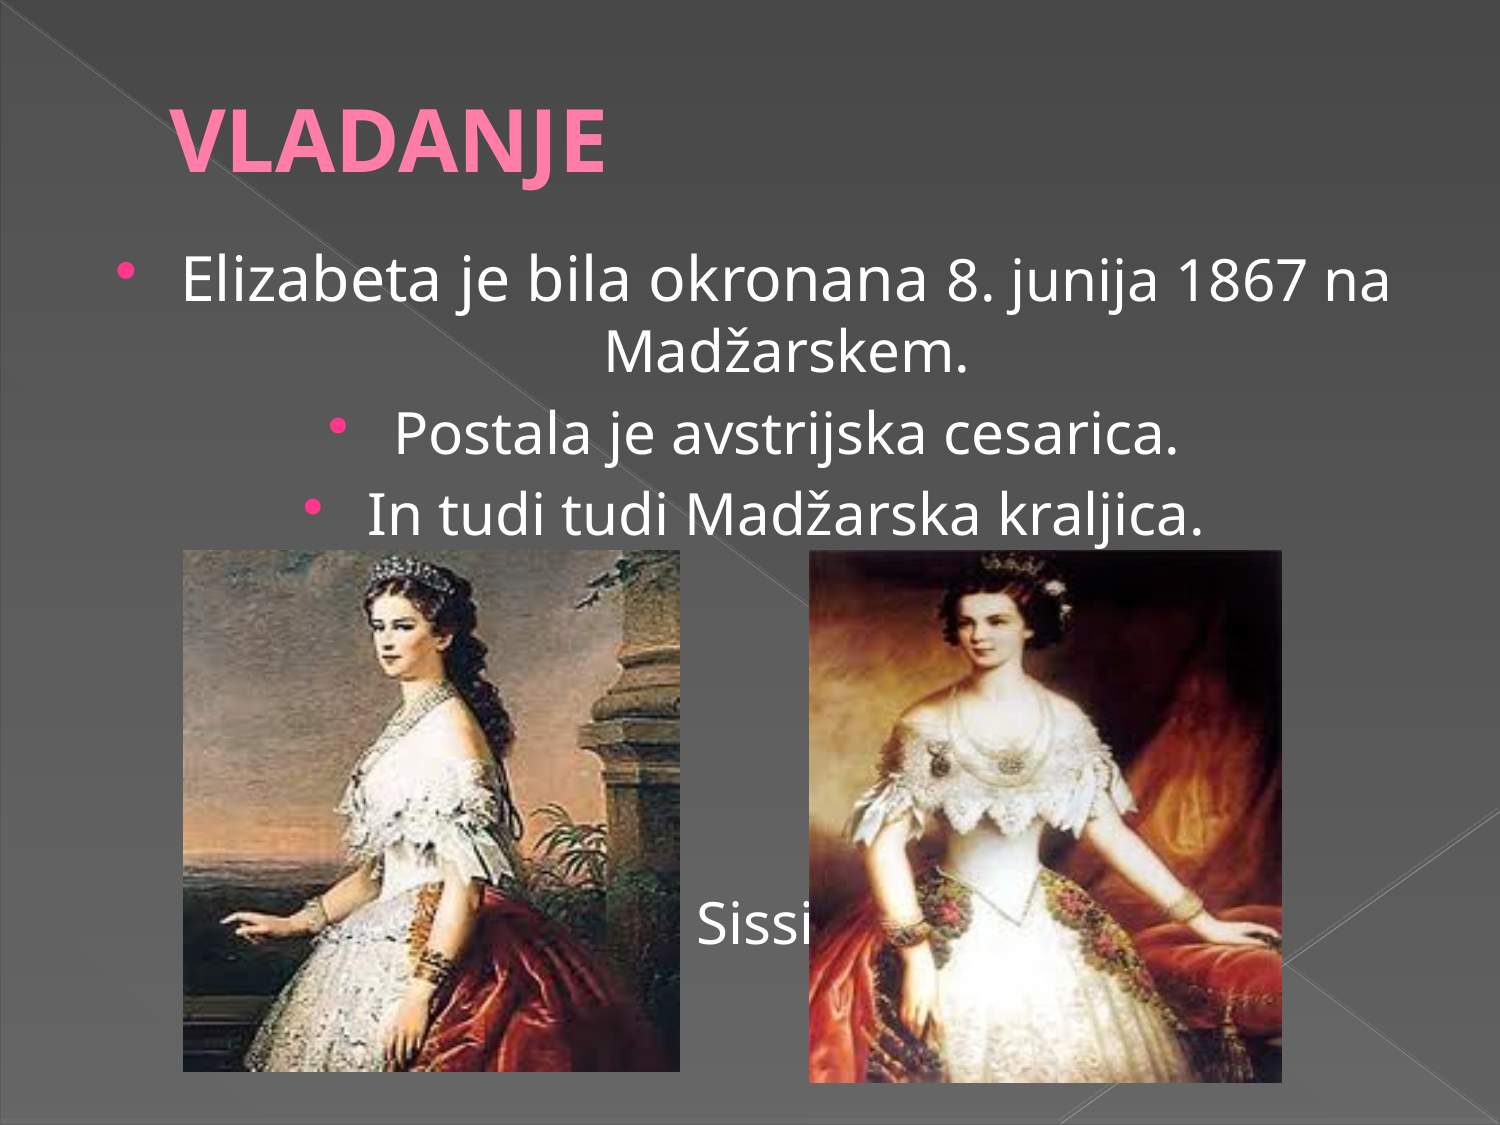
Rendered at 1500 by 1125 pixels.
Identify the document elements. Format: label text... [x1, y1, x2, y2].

picture [183, 550, 680, 1073]
title VLADANJE [75, 43, 1425, 231]
list Elizabeta je bila okronana 8. junija 1867 na Madžarskem. Postala je avstrijska cesarica. In tudi tudi Madžarska kraljica. Sissi [75, 231, 1425, 1125]
picture [809, 550, 1282, 1083]
